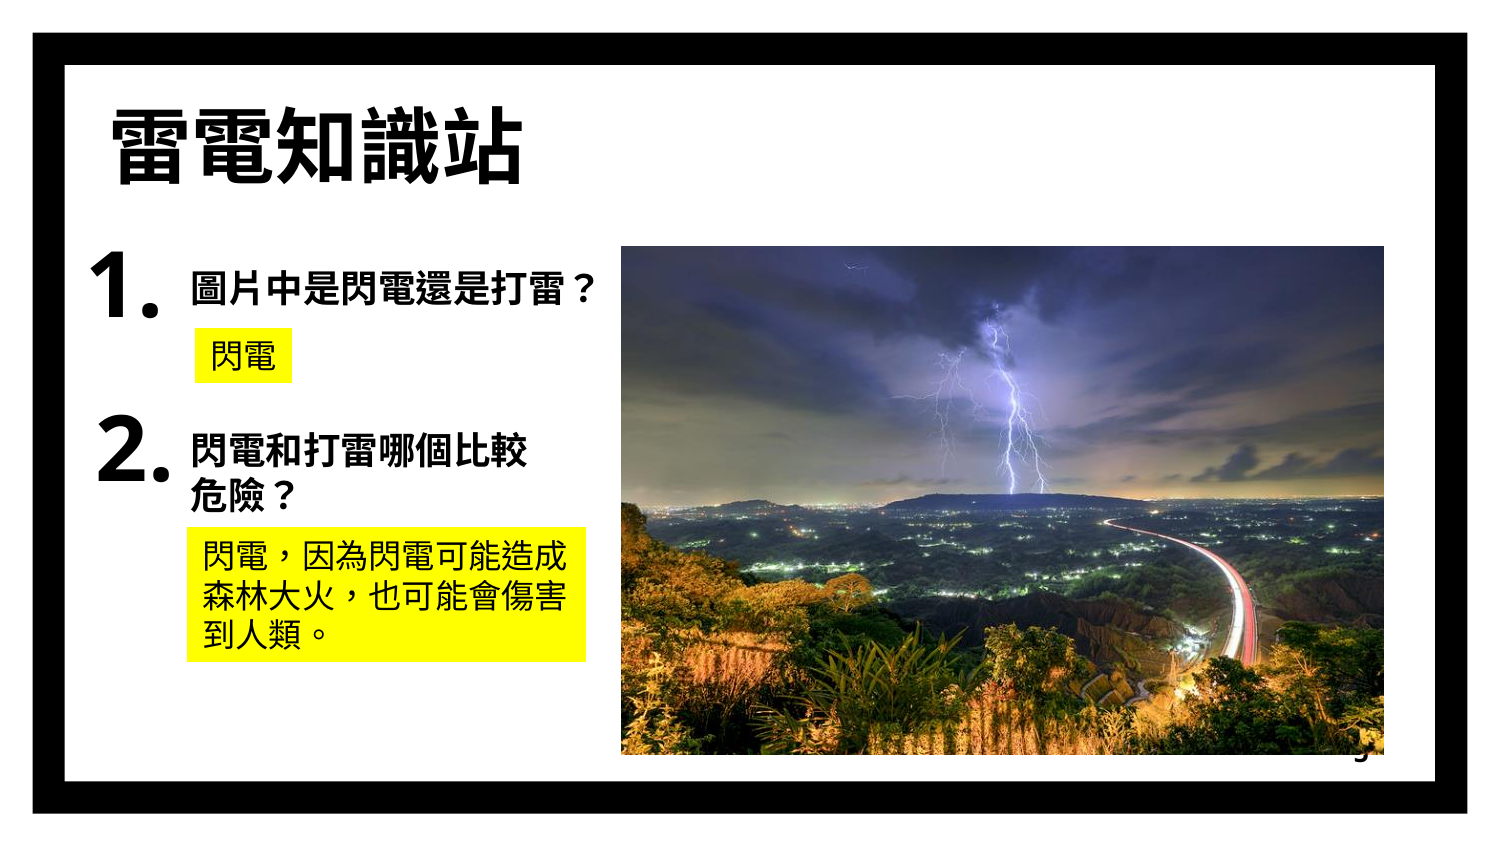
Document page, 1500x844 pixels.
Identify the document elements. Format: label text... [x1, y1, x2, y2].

text_box 雷電知識站 [93, 79, 1196, 200]
text_box 1. [70, 210, 188, 329]
text_box 閃電 [195, 328, 292, 383]
text_box 2. [80, 375, 198, 493]
text_box 圖片中是閃電還是打雷？ [188, 258, 618, 318]
text_box 閃電和打雷哪個比較 危險？ [176, 420, 543, 525]
text_box 閃電，因為閃電可能造成森林大火，也可能會傷害到人類。 [187, 527, 586, 662]
text_box 5 [1338, 720, 1429, 786]
picture [621, 246, 1384, 755]
